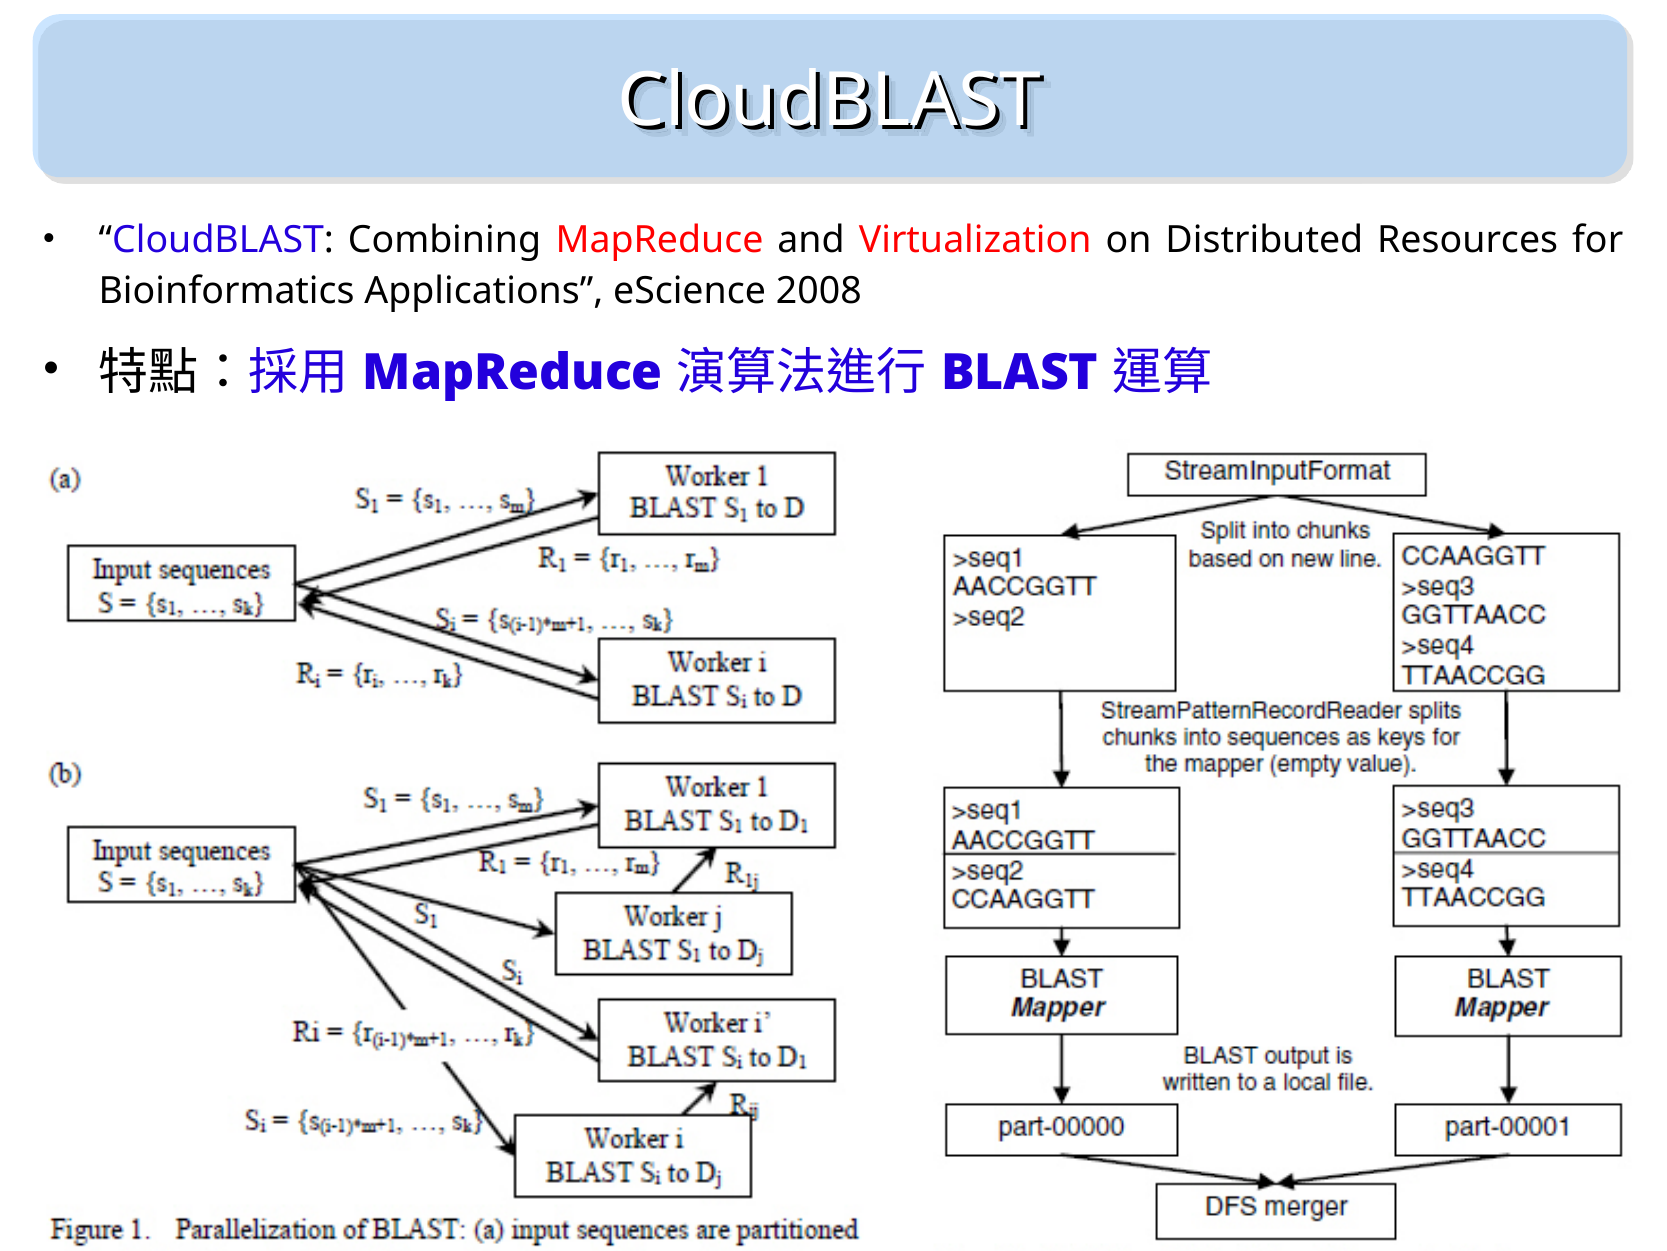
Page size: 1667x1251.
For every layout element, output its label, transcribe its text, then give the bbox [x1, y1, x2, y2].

picture [11, 425, 1649, 1251]
list “CloudBLAST: Combining MapReduce and Virtualization on Distributed Resources for Bioinformatics Applications”, eScience 2008 特點：採用MapReduce演算法進行BLAST運算 [42, 212, 1625, 425]
text_box CloudBLAST [32, 14, 1628, 178]
